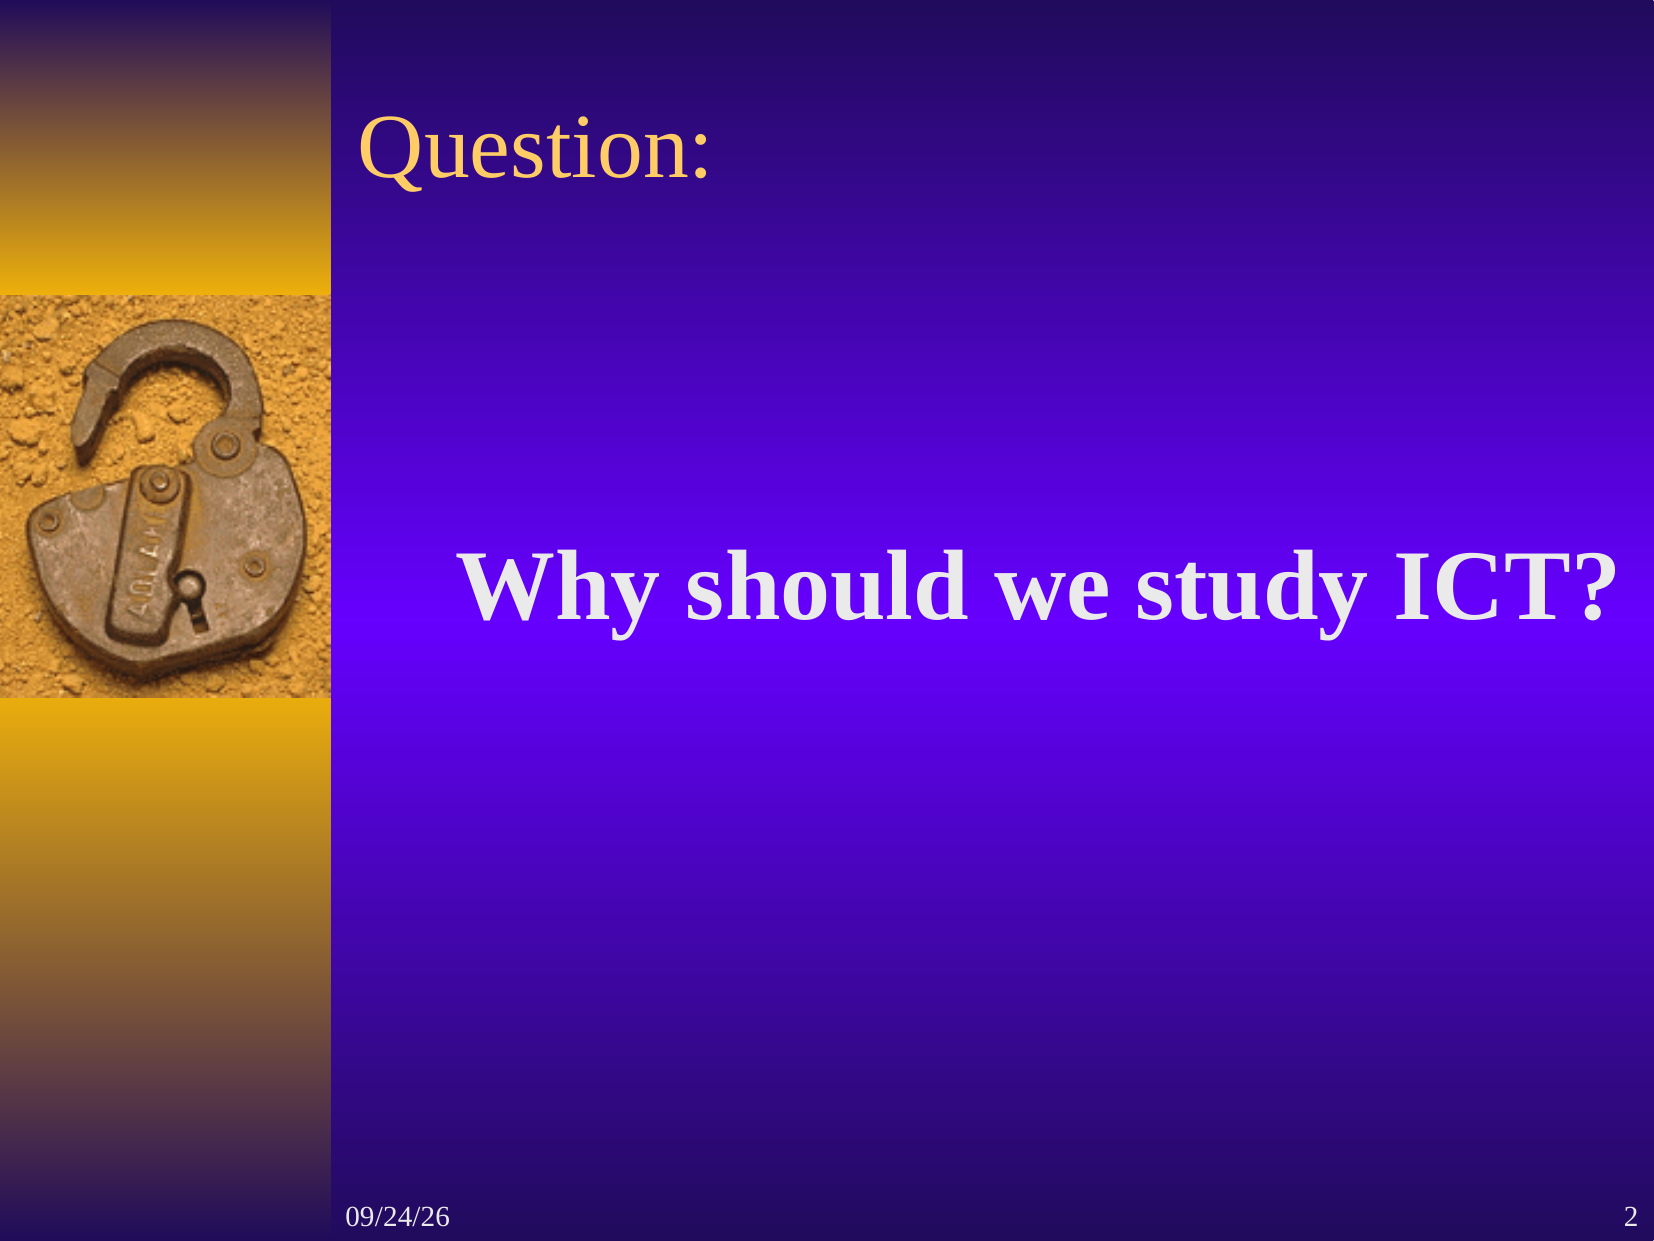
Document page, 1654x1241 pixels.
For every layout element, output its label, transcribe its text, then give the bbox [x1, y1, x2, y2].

title Question: [357, 65, 1172, 228]
subtitle Why should we study ICT? [455, 292, 1628, 879]
picture [0, 295, 331, 698]
